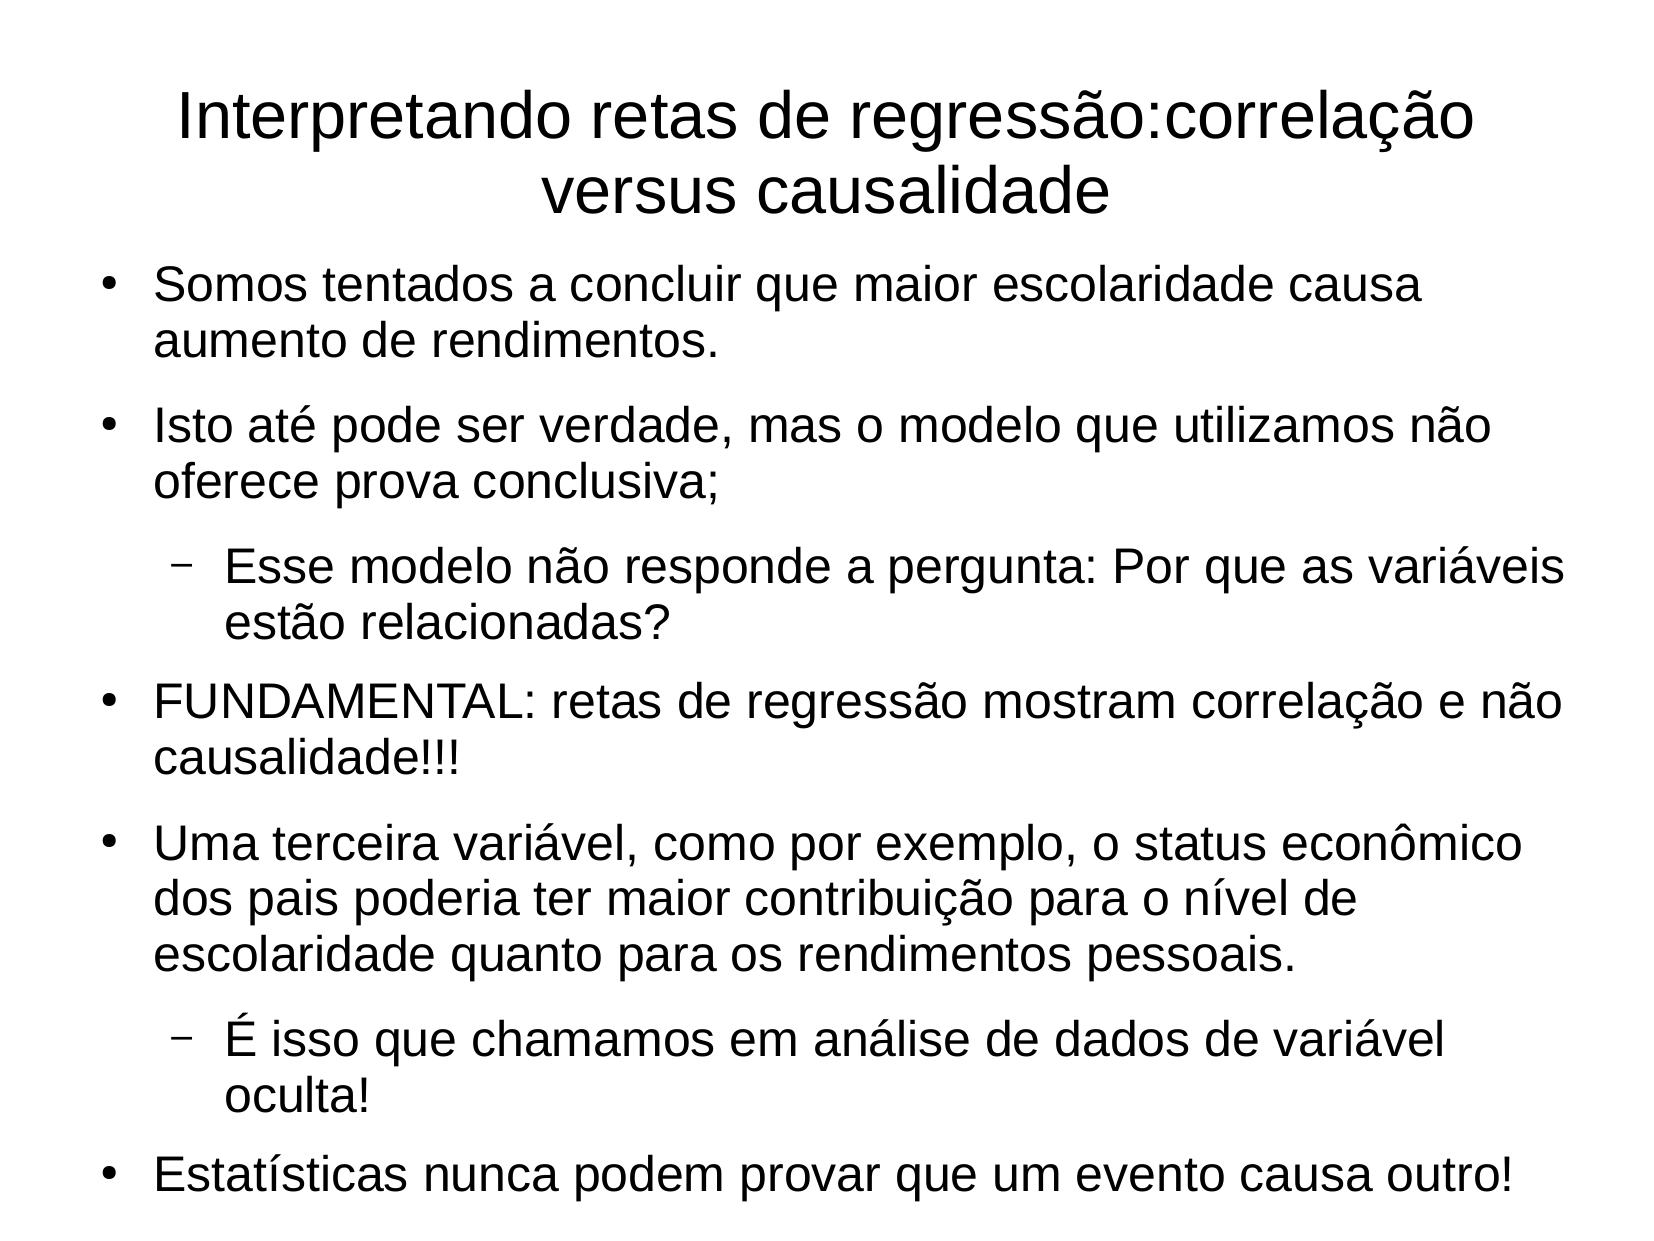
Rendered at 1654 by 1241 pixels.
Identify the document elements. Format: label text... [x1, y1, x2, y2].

list Somos tentados a concluir que maior escolaridade causa aumento de rendimentos. Isto até pode ser verdade, mas o modelo que utilizamos não oferece prova conclusiva; Esse modelo não responde a pergunta: Por que as variáveis estão relacionadas? FUNDAMENTAL: retas de regressão mostram correlação e não causalidade!!! Uma terceira variável, como por exemplo, o status econômico dos pais poderia ter maior contribuição para o nível de escolaridade quanto para os rendimentos pessoais. É isso que chamamos em análise de dados de variável oculta! Estatísticas nunca podem provar que um evento causa outro! [82, 256, 1571, 976]
title Interpretando retas de regressão:correlação versus causalidade [82, 49, 1571, 256]
